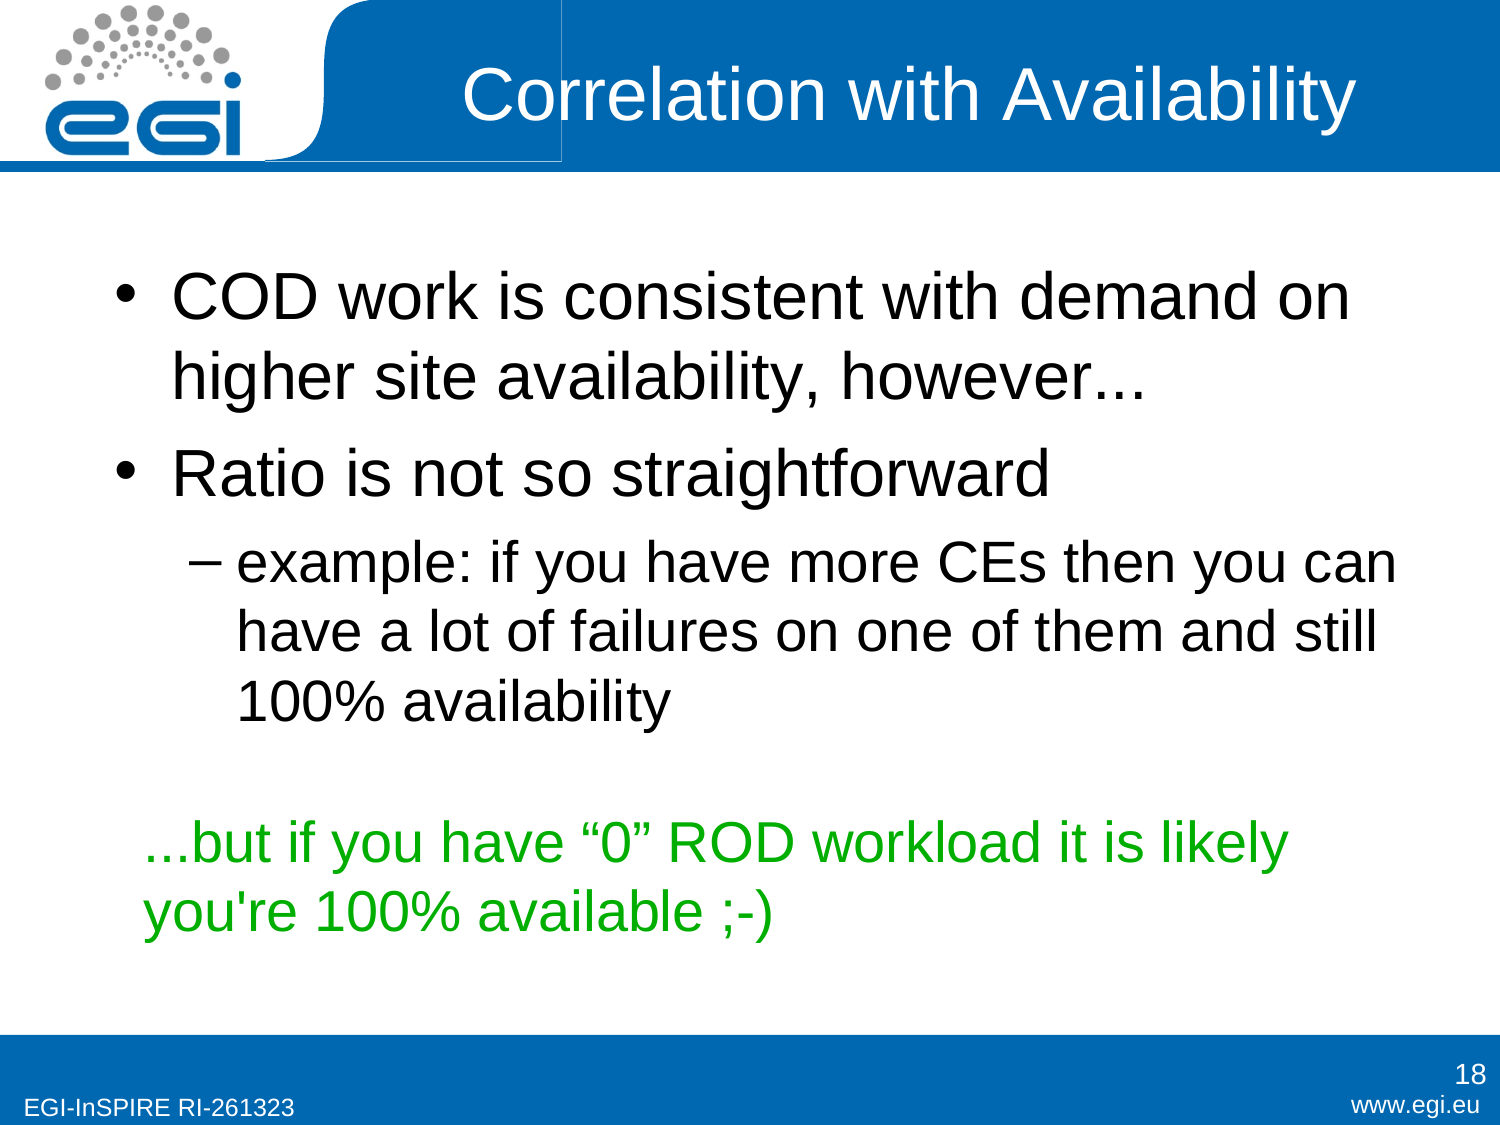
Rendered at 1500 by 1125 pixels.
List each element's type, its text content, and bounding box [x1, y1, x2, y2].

title Correlation with Availability [348, 0, 1471, 216]
list COD work is consistent with demand on higher site availability, however... Ratio is not so straightforward example: if you have more CEs then you can have a lot of failures on one of them and still 100% availability [100, 244, 1426, 768]
text_box ...but if you have “0” ROD workload it is likely you're 100% available ;-) [8, 797, 1447, 953]
picture [0, 0, 265, 161]
